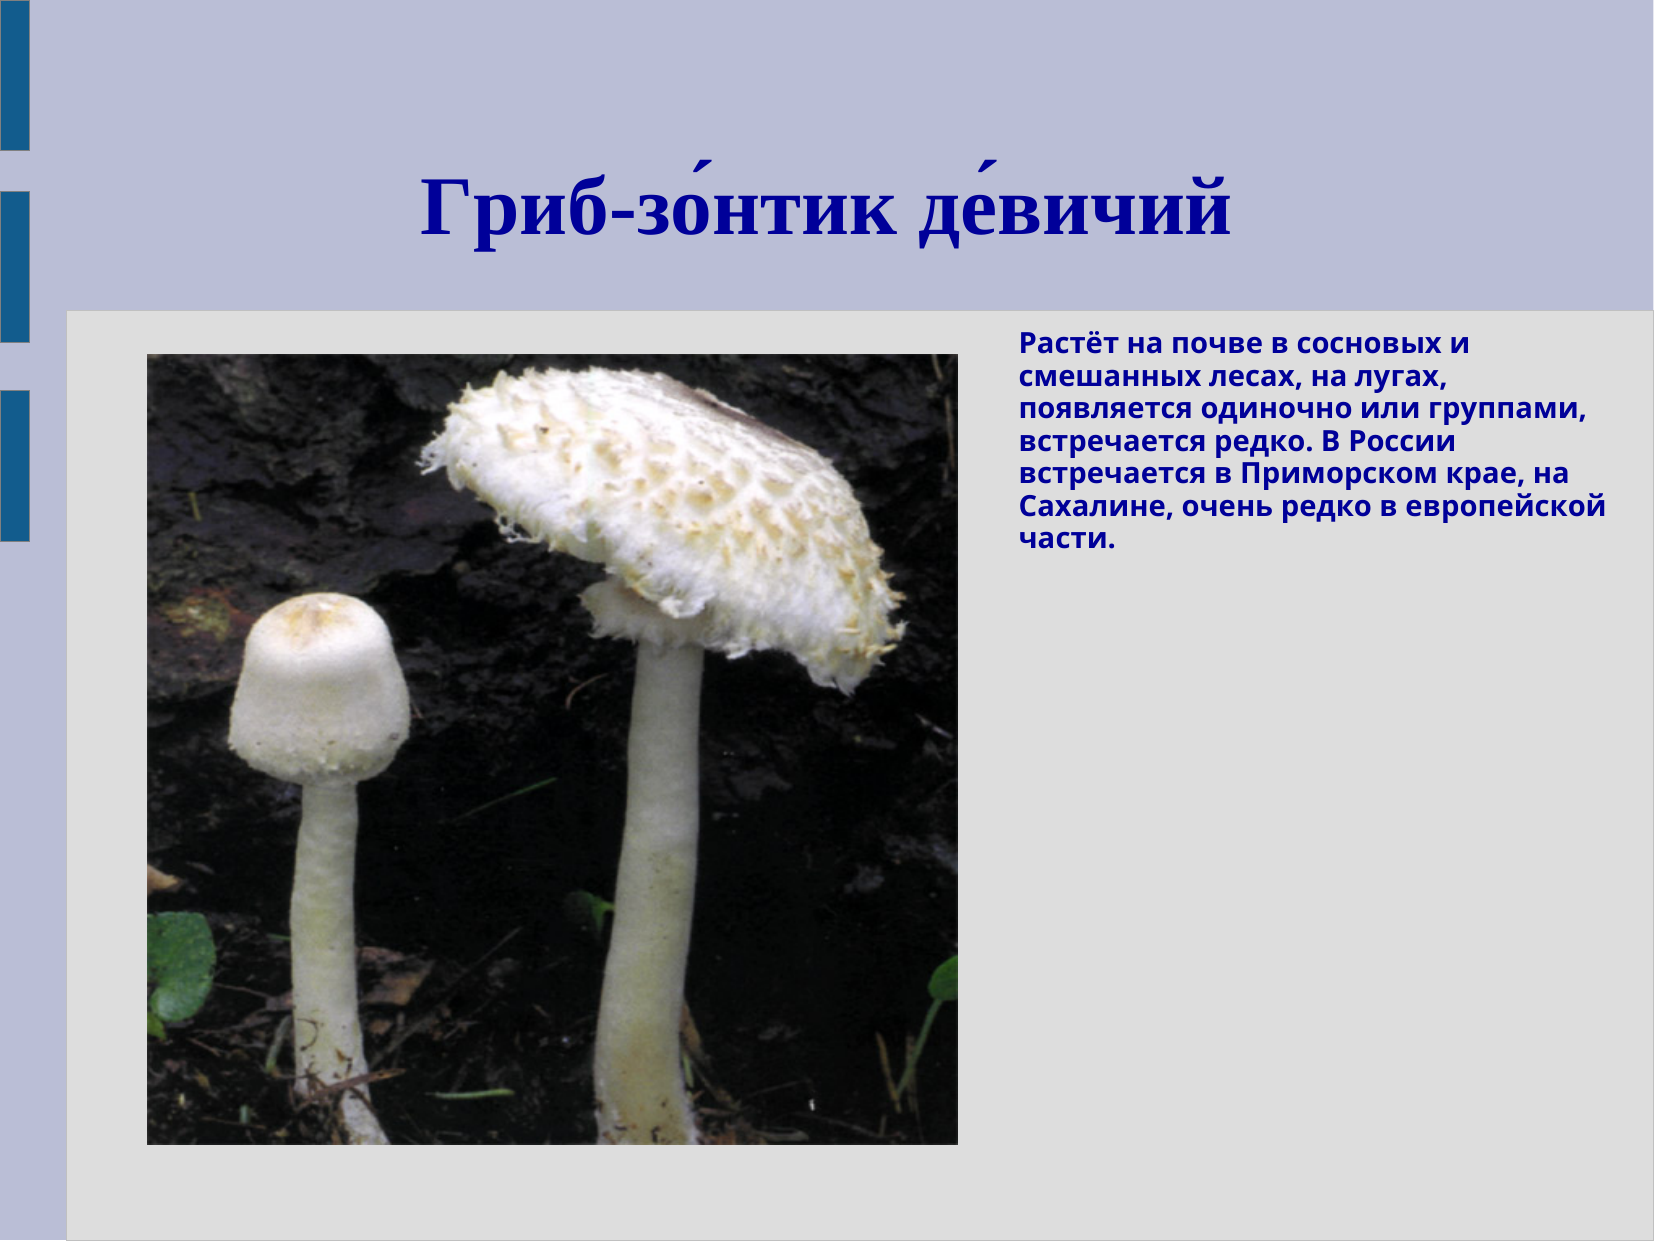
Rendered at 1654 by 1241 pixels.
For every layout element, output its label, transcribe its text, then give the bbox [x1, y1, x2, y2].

title Гриб-зо́нтик де́вичий [121, 102, 1534, 310]
picture [147, 354, 958, 1145]
text_box Растёт на почве в сосновых и смешанных лесах, на лугах, появляется одиночно или группами, встречается редко. В России встречается в Приморском крае, на Сахалине, очень редко в европейской части. [1003, 318, 1630, 980]
